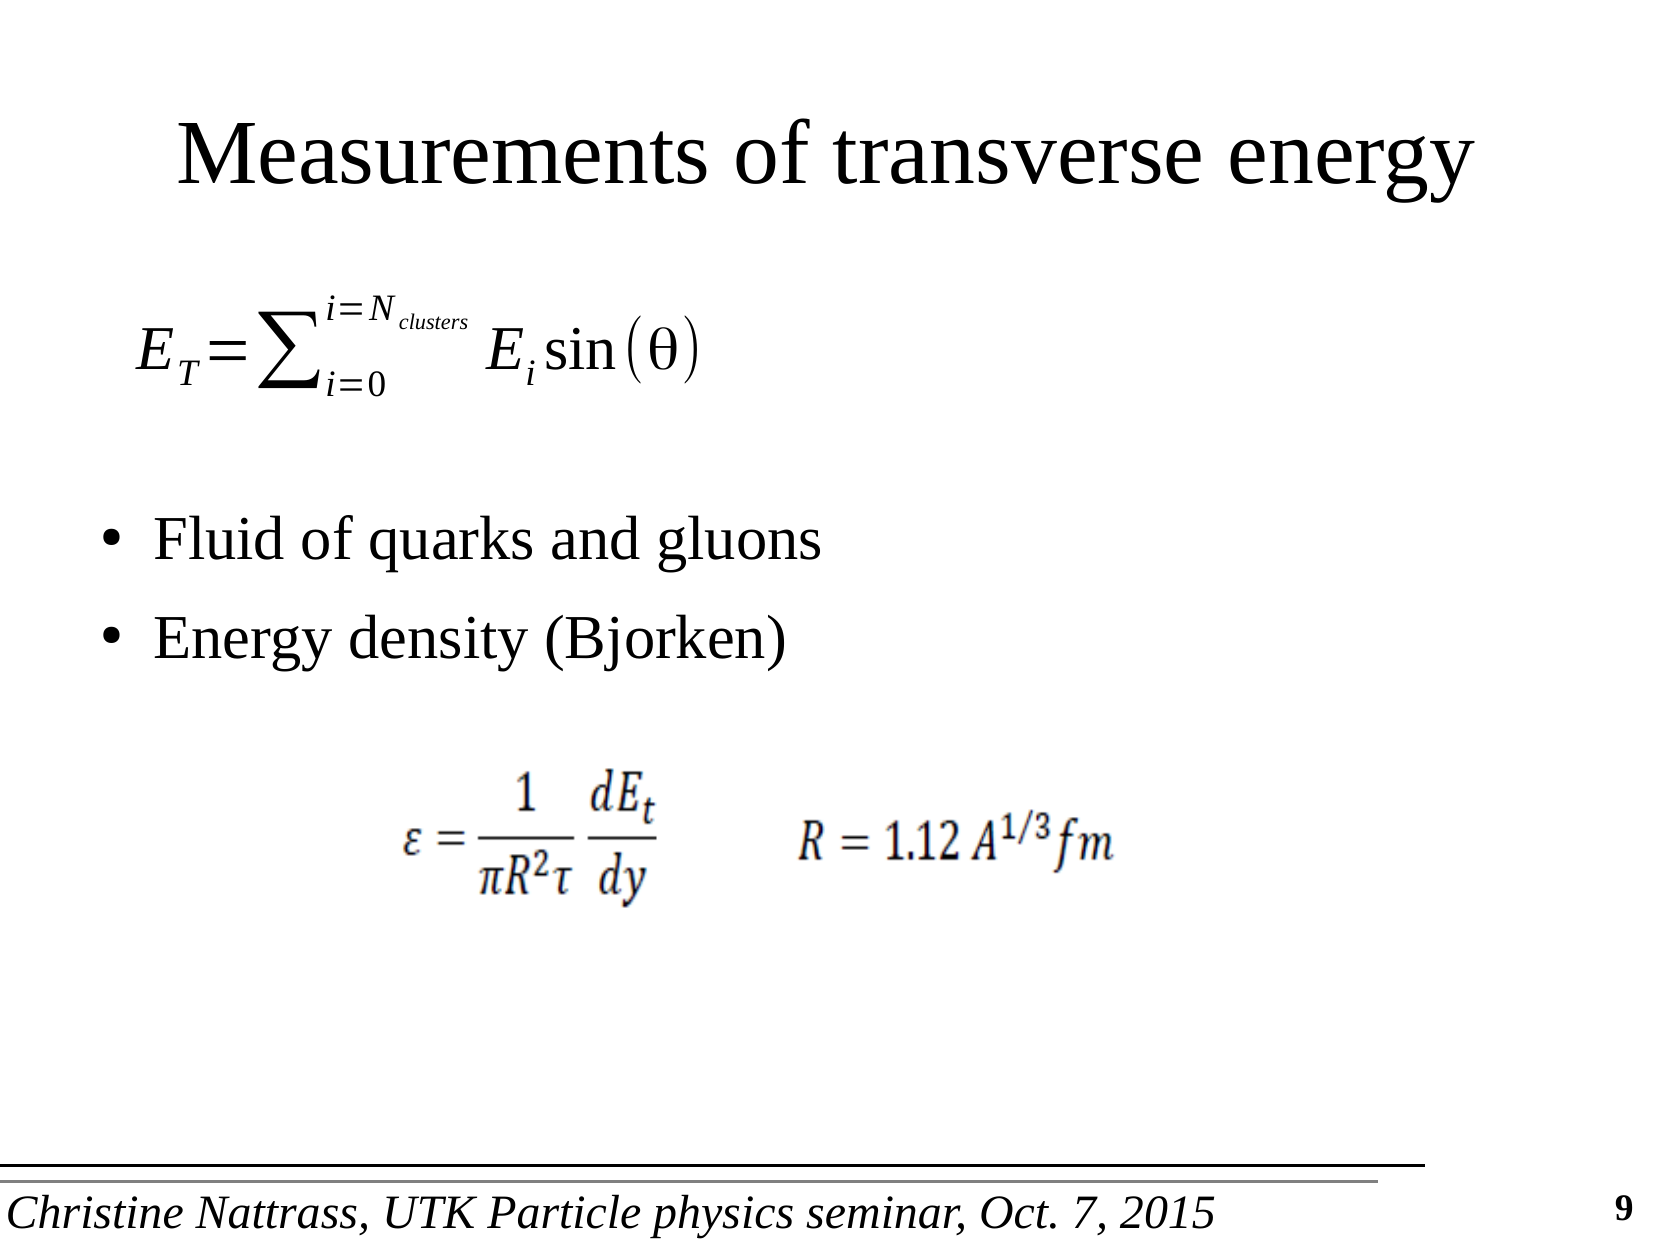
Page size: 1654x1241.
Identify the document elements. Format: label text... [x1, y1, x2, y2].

title Measurements of transverse energy [82, 49, 1571, 257]
picture [349, 749, 706, 939]
picture [772, 764, 1141, 915]
list Fluid of quarks and gluons Energy density (Bjorken) [82, 405, 1538, 992]
chart [127, 287, 871, 406]
